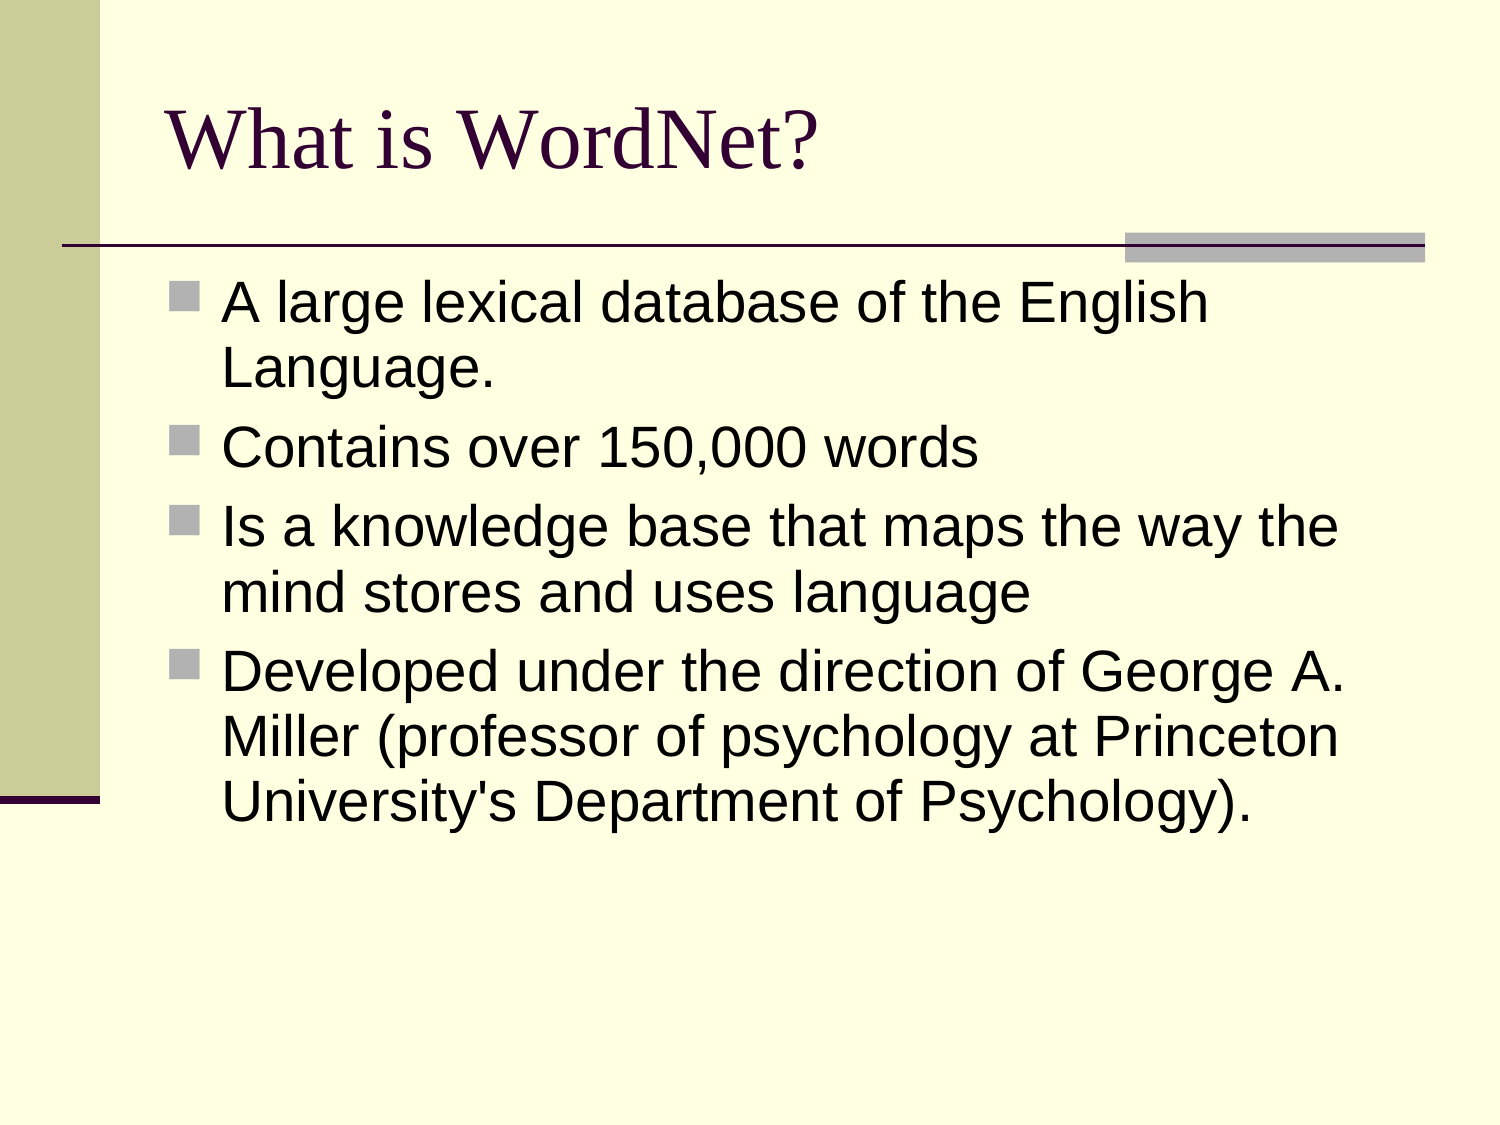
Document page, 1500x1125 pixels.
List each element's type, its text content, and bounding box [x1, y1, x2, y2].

list A large lexical database of the English Language. Contains over 150,000 words Is a knowledge base that maps the way the mind stores and uses language Developed under the direction of George A. Miller (professor of psychology at Princeton University's Department of Psychology). [150, 262, 1426, 1006]
title What is WordNet? [150, 45, 1426, 234]
